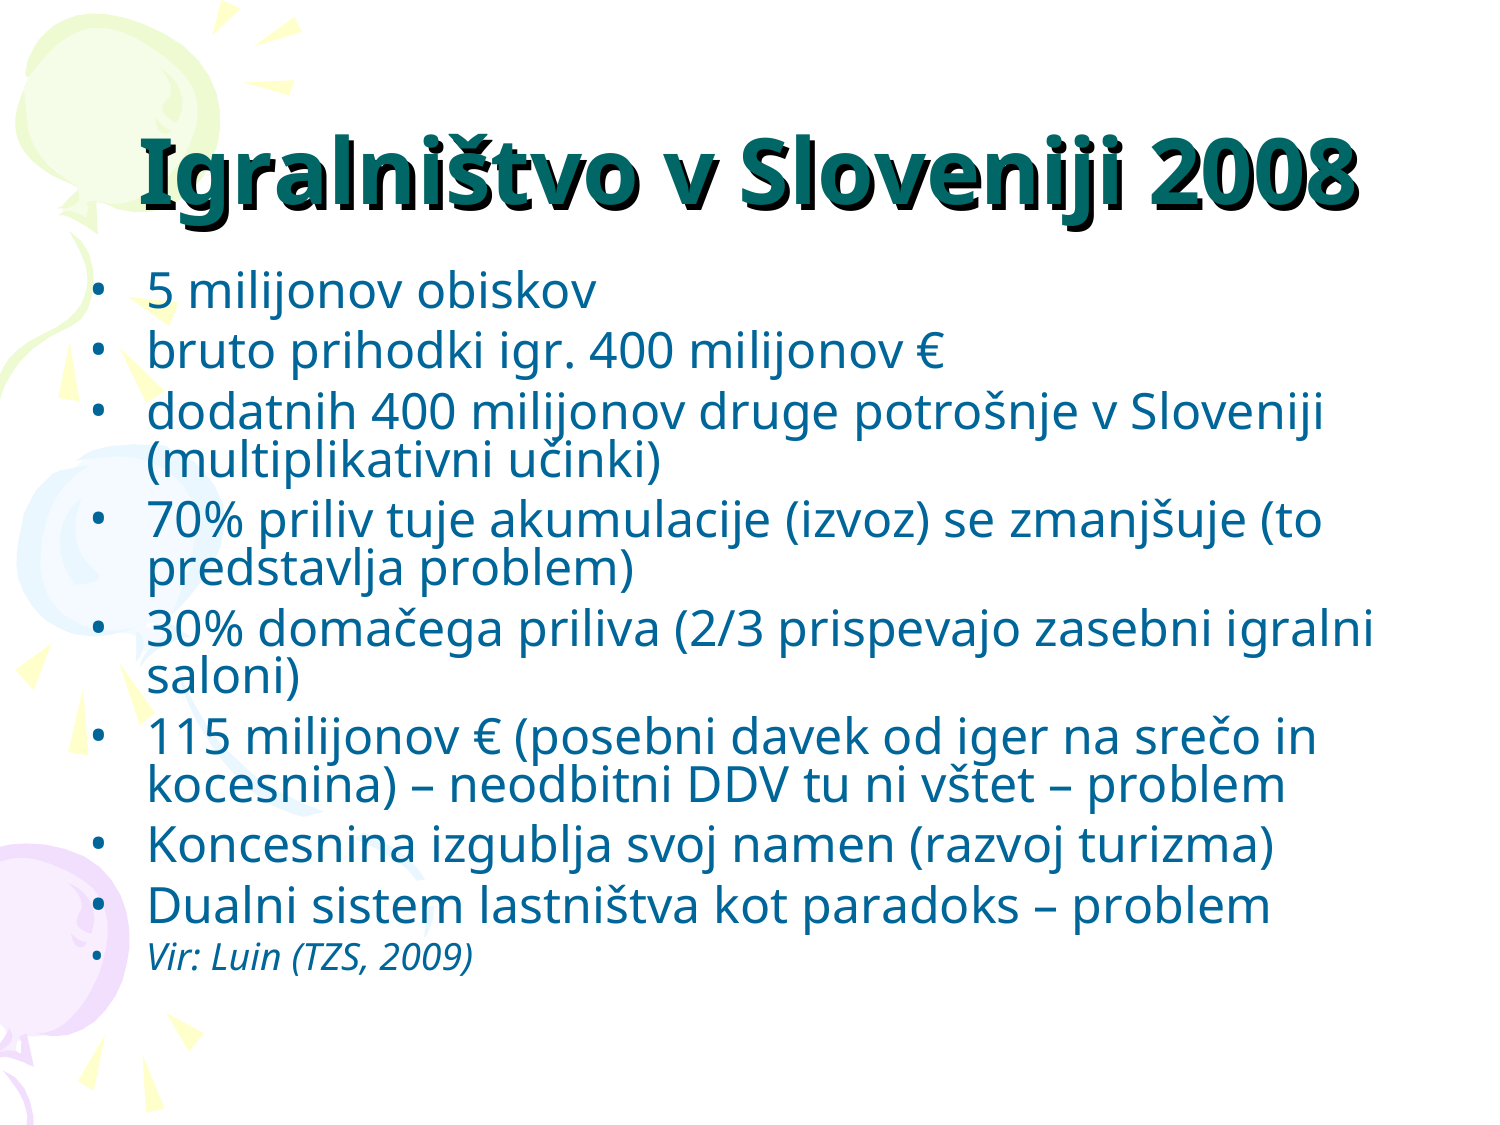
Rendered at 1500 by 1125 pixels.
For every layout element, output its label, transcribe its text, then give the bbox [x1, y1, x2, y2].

title Igralništvo v Sloveniji 2008 [72, 16, 1426, 233]
list 5 milijonov obiskov bruto prihodki igr. 400 milijonov € dodatnih 400 milijonov druge potrošnje v Sloveniji (multiplikativni učinki) 70% priliv tuje akumulacije (izvoz) se zmanjšuje (to predstavlja problem) 30% domačega priliva (2/3 prispevajo zasebni igralni saloni) 115 milijonov € (posebni davek od iger na srečo in kocesnina) – neodbitni DDV tu ni vštet – problem Koncesnina izgublja svoj namen (razvoj turizma) Dualni sistem lastništva kot paradoks – problem Vir: Luin (TZS, 2009) [75, 262, 1426, 1083]
